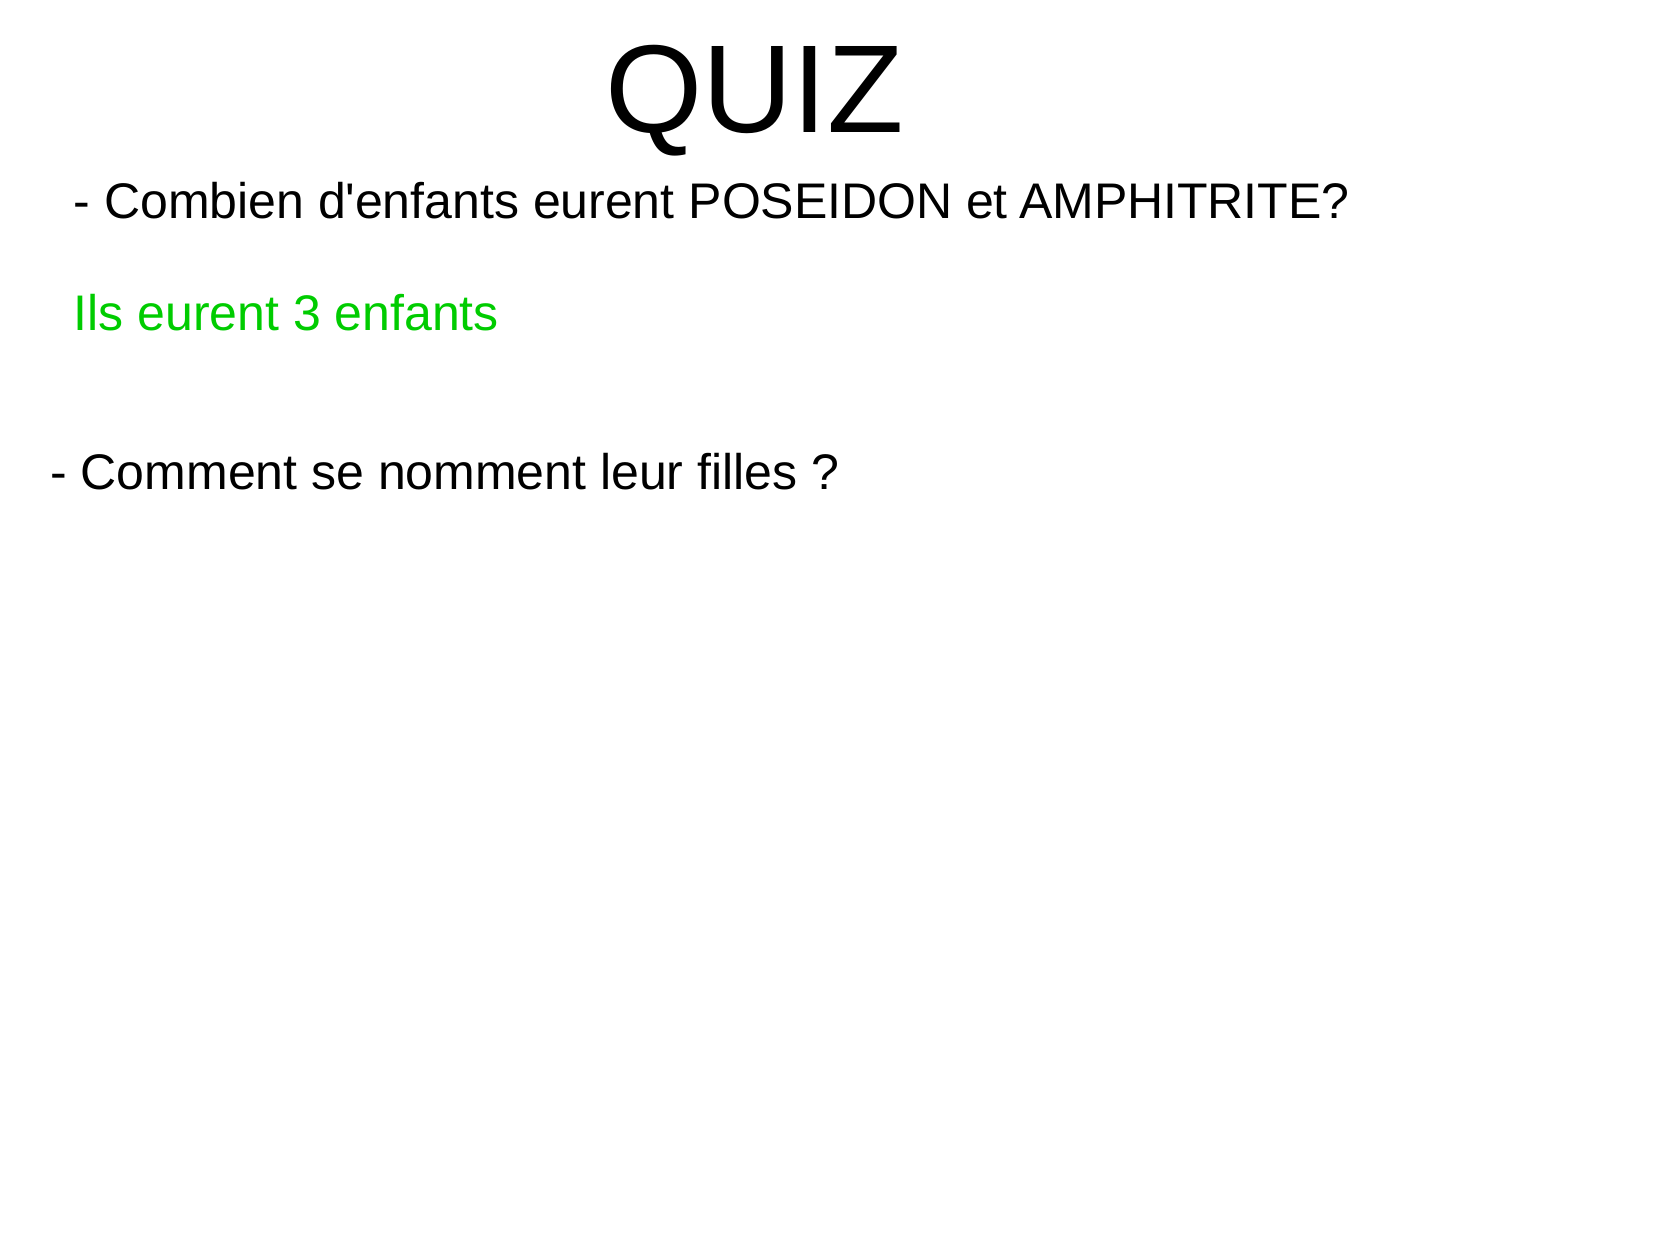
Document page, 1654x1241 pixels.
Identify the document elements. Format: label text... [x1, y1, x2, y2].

text_box - Comment se nomment leur filles ? [35, 437, 1654, 508]
text_box - Combien d'enfants eurent POSEIDON et AMPHITRITE? Ils eurent 3 enfants [59, 166, 1536, 349]
text_box QUIZ [0, 11, 1654, 167]
